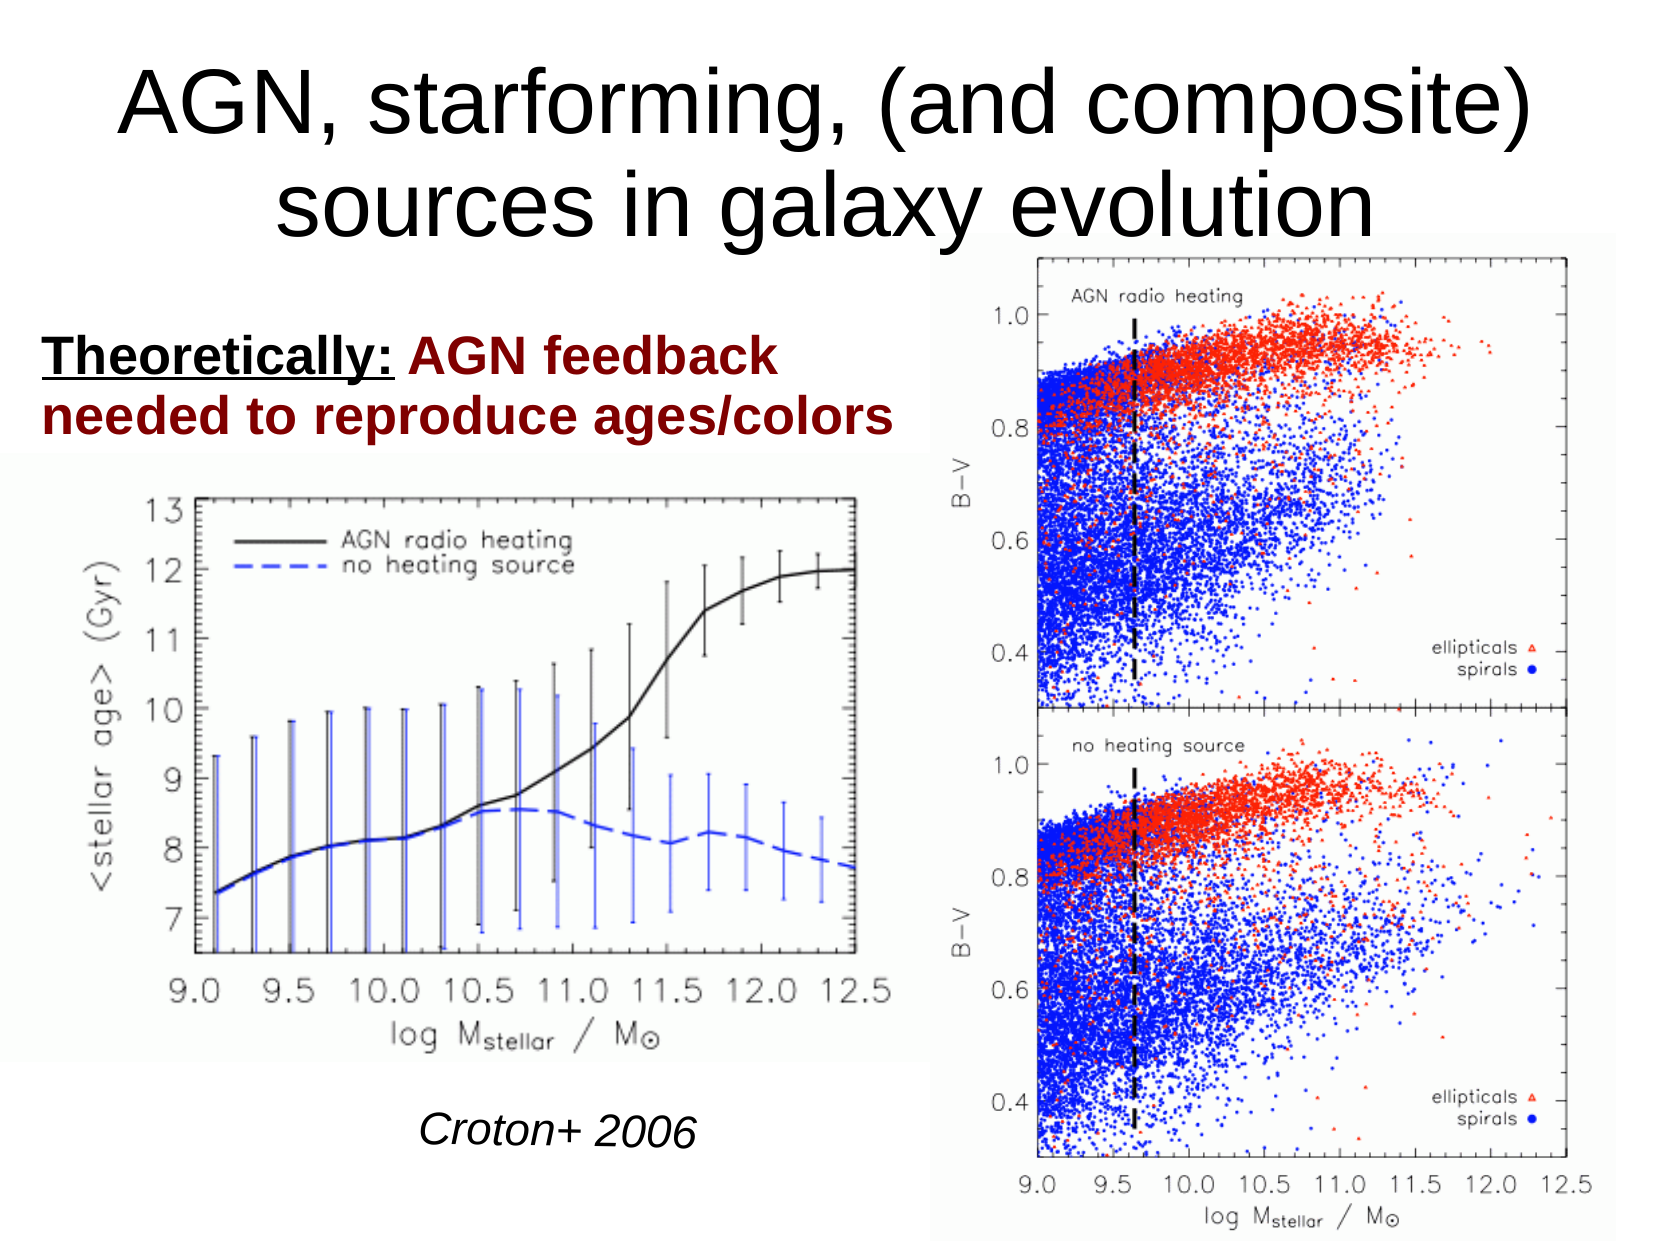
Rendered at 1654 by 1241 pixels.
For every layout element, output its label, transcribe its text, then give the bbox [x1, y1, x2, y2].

text_box Croton+ 2006 [402, 1095, 713, 1167]
picture [0, 233, 1616, 1241]
text_box Theoretically: AGN feedback needed to reproduce ages/colors [26, 317, 909, 454]
title AGN, starforming, (and composite) sources in galaxy evolution [82, 49, 1571, 257]
